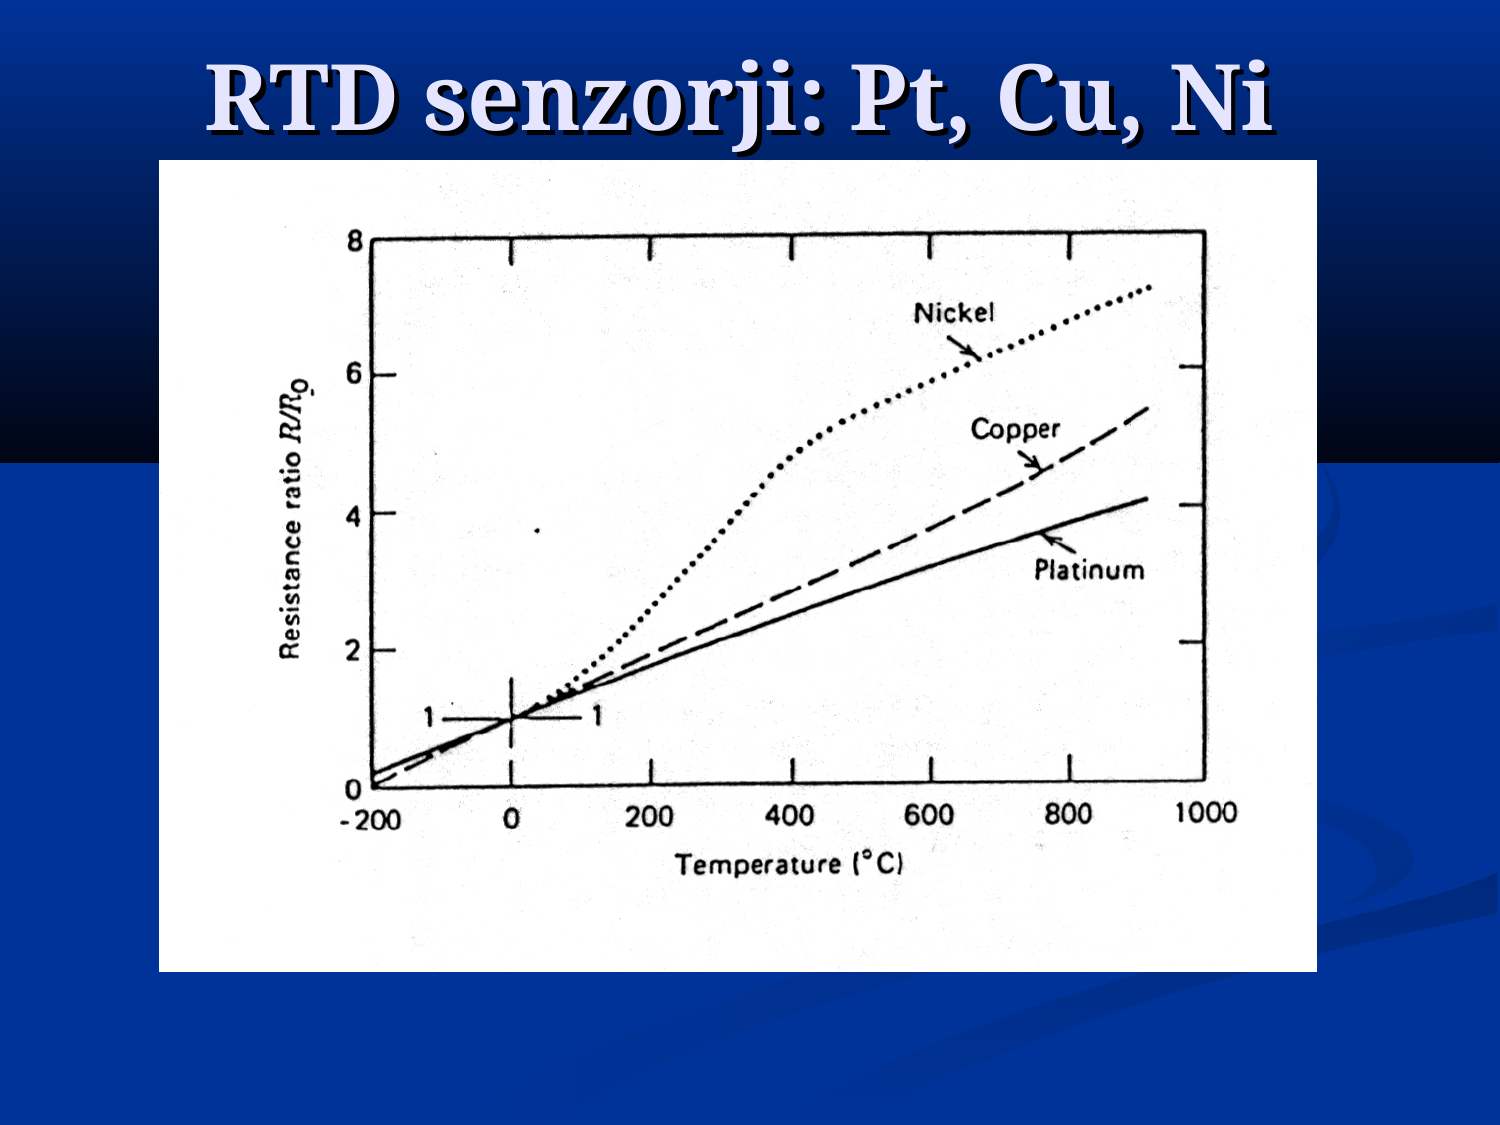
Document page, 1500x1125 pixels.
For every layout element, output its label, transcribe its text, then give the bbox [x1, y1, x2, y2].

title RTD senzorji: Pt, Cu, Ni [64, 0, 1415, 188]
picture [159, 188, 1317, 972]
